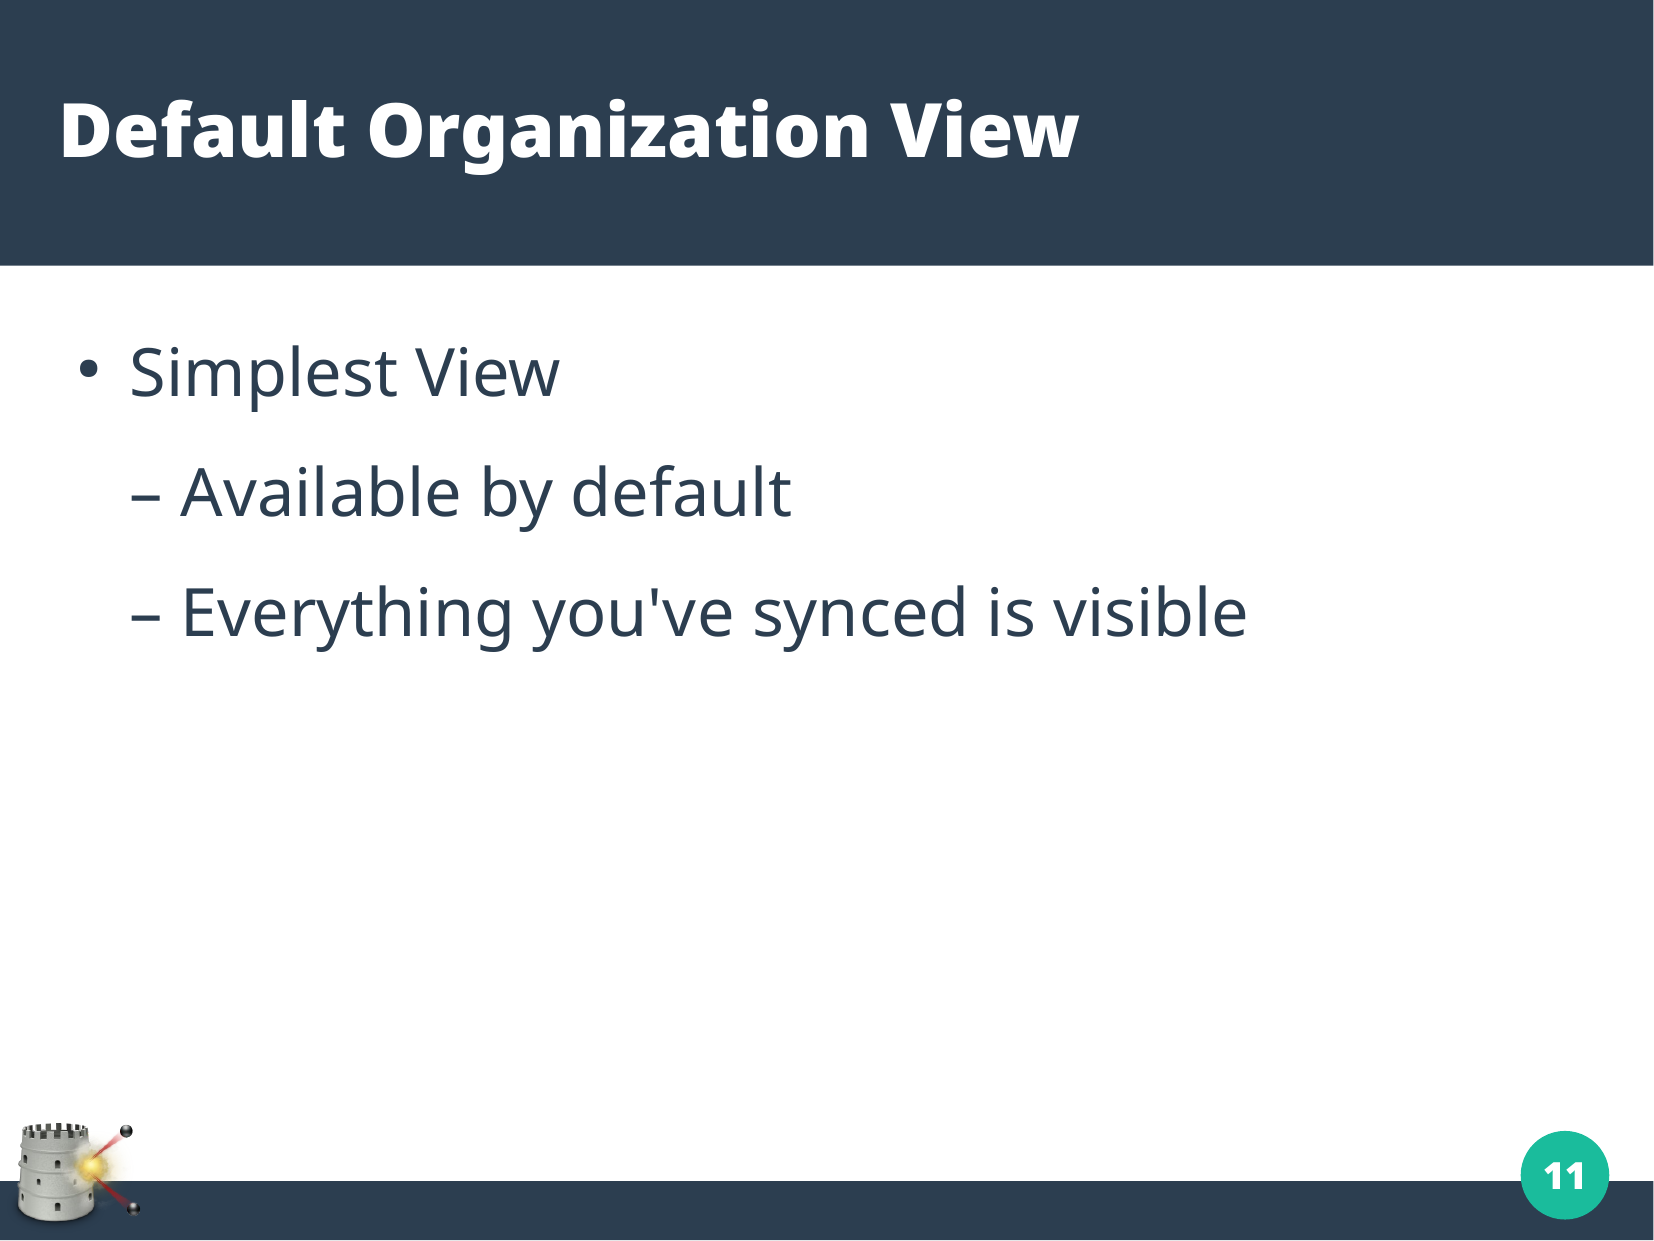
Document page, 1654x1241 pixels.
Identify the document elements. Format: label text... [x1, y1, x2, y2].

list Simplest View – Available by default – Everything you've synced is visible [59, 324, 1595, 1152]
picture [5, 1104, 148, 1241]
title Default Organization View [59, 49, 1595, 207]
